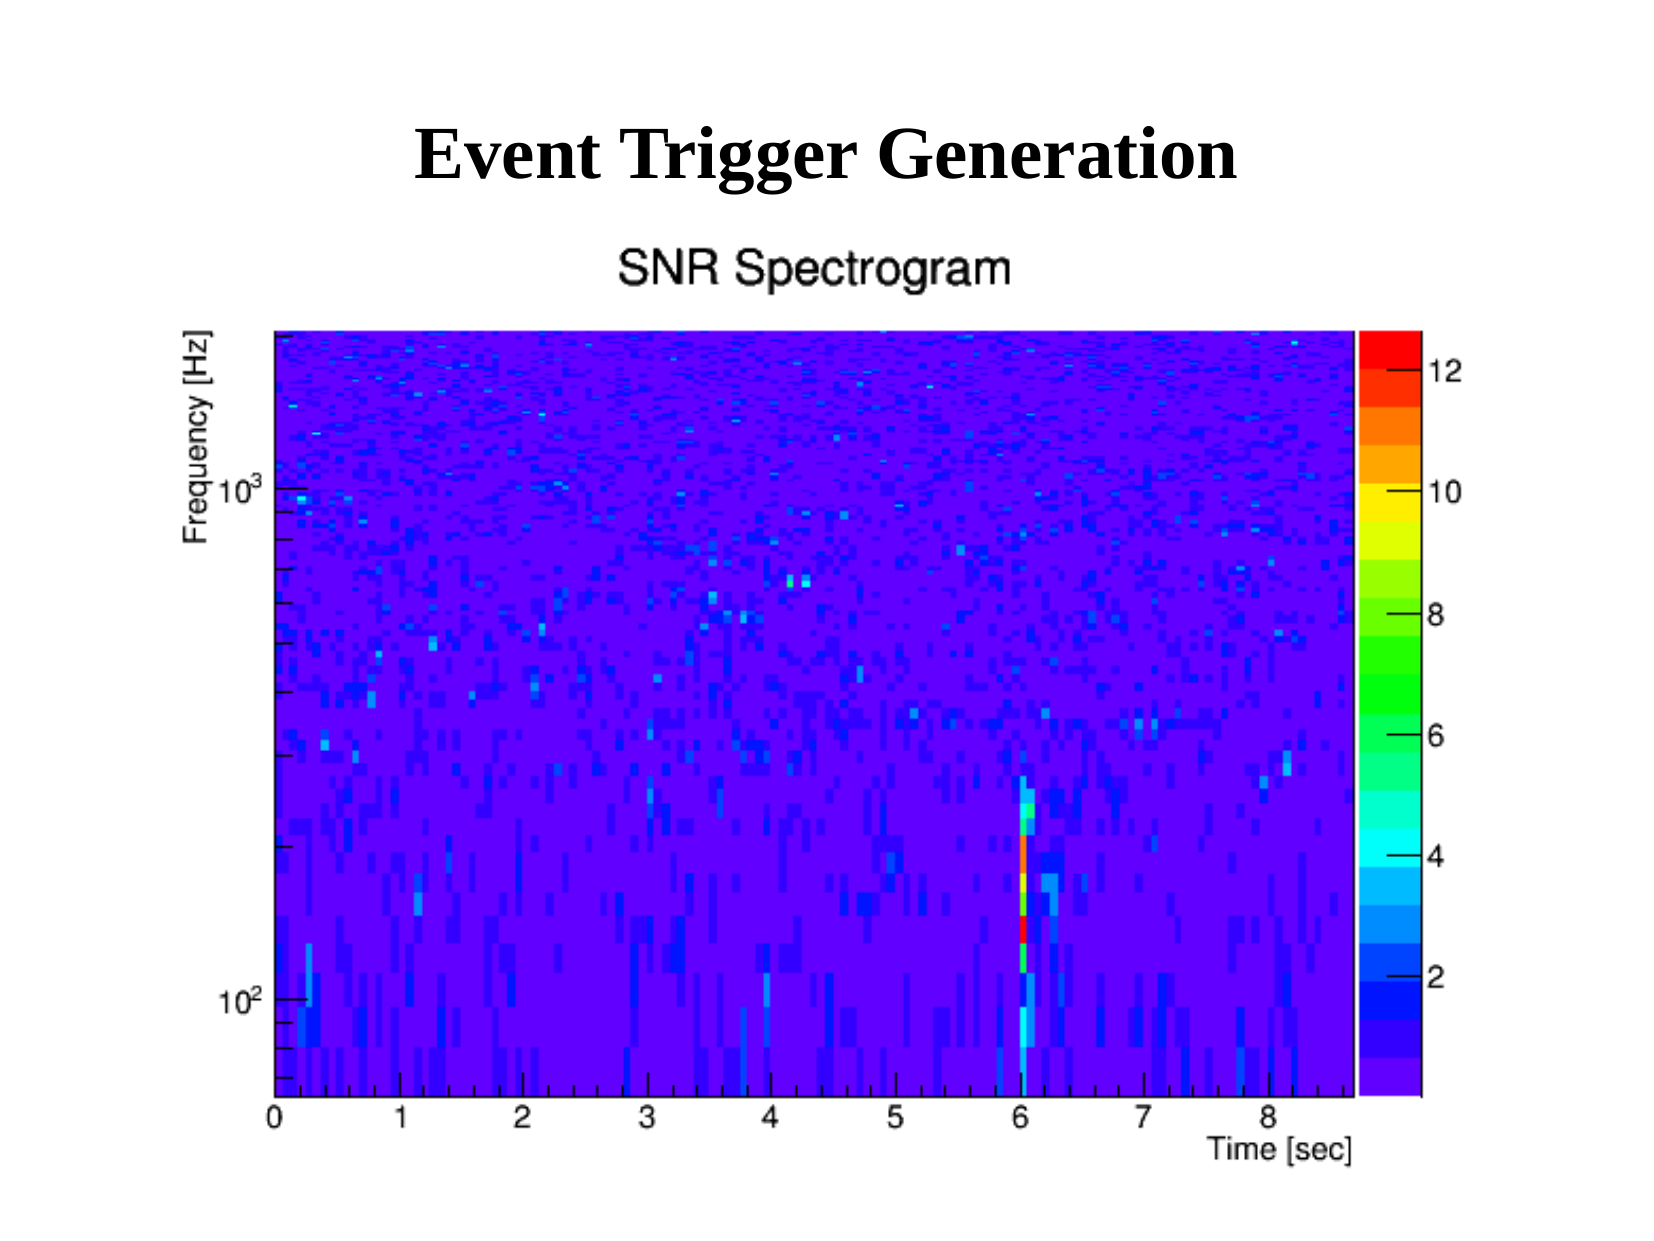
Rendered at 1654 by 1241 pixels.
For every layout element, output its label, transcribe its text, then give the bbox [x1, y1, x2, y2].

title Event Trigger Generation [82, 49, 1571, 257]
picture [141, 236, 1489, 1194]
